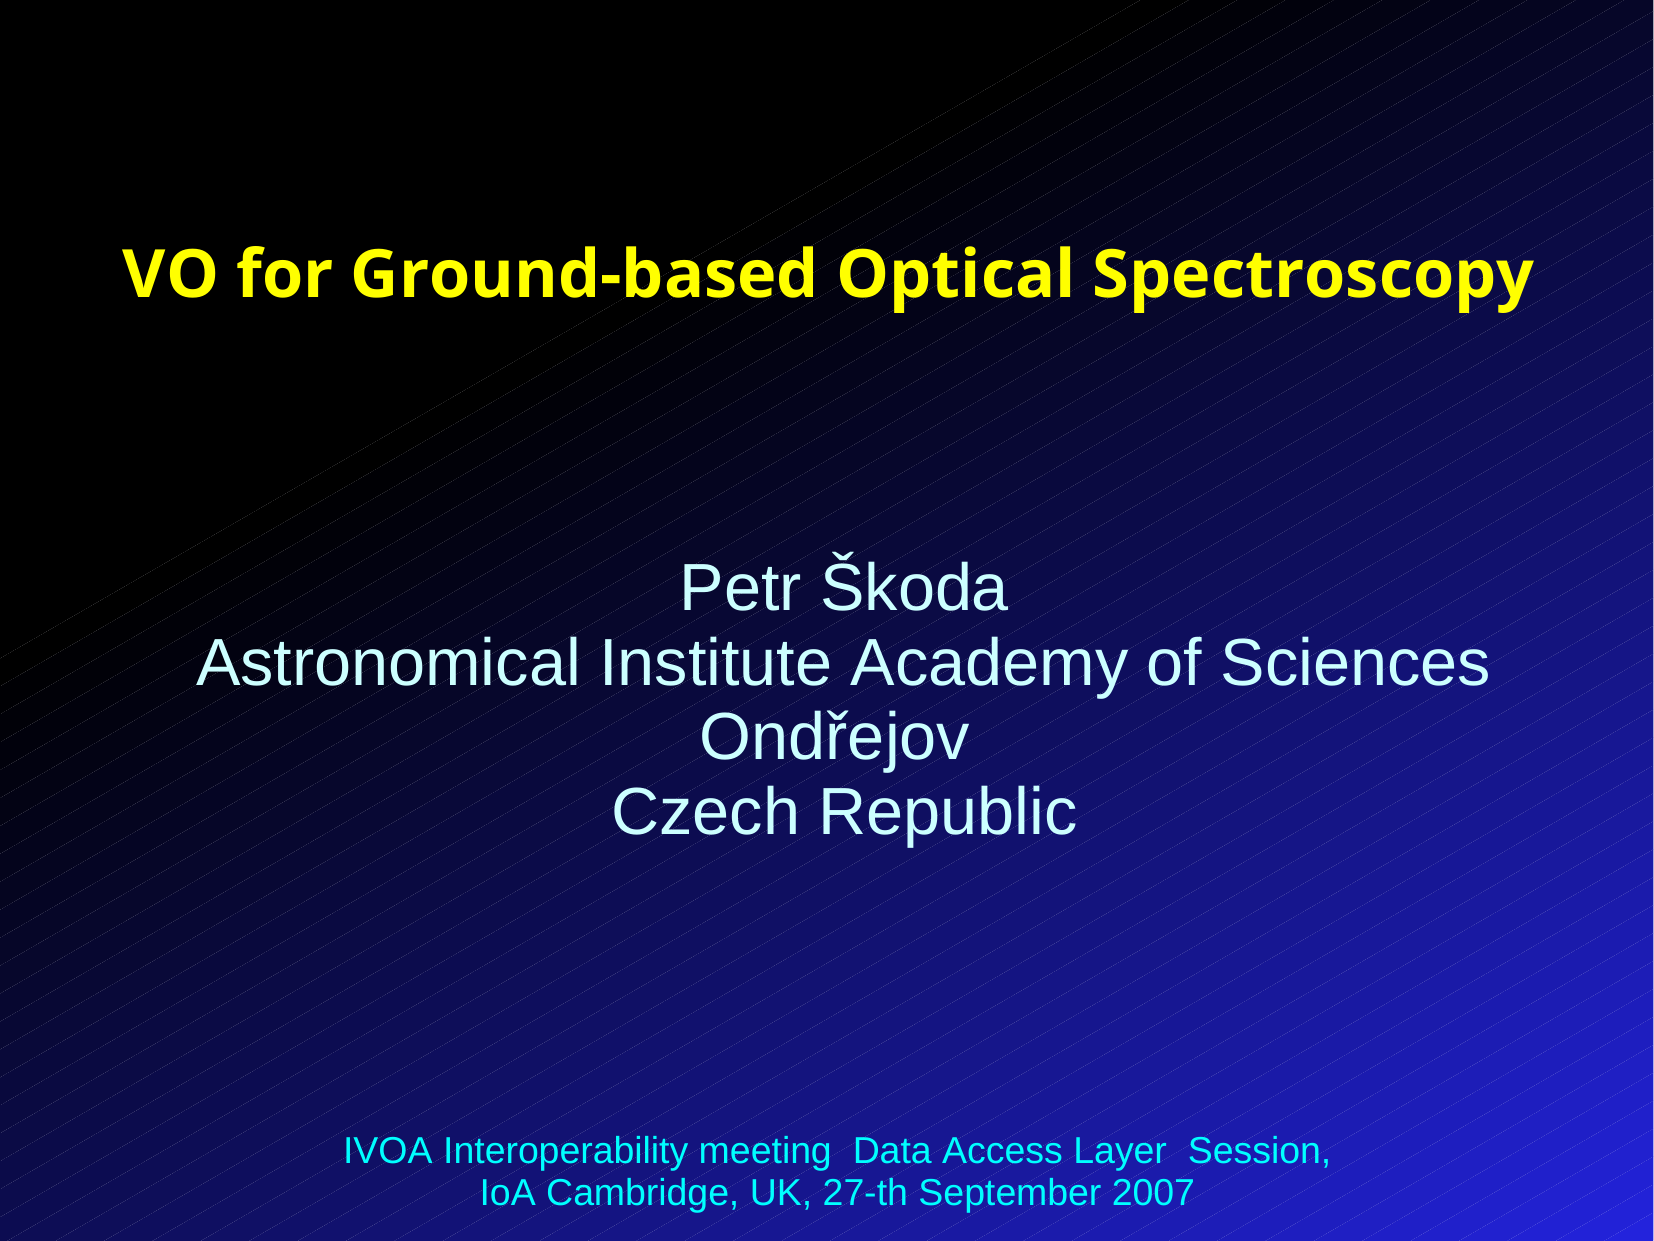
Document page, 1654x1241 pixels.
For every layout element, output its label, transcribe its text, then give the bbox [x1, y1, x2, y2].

text_box IVOA Interoperability meeting Data Access Layer Session, IoA Cambridge, UK, 27-th September 2007 [328, 1122, 1346, 1221]
title VO for Ground-based Optical Spectroscopy [76, 168, 1565, 376]
subtitle Petr Škoda Astronomical Institute Academy of Sciences Ondřejov Czech Republic [82, 290, 1571, 1109]
